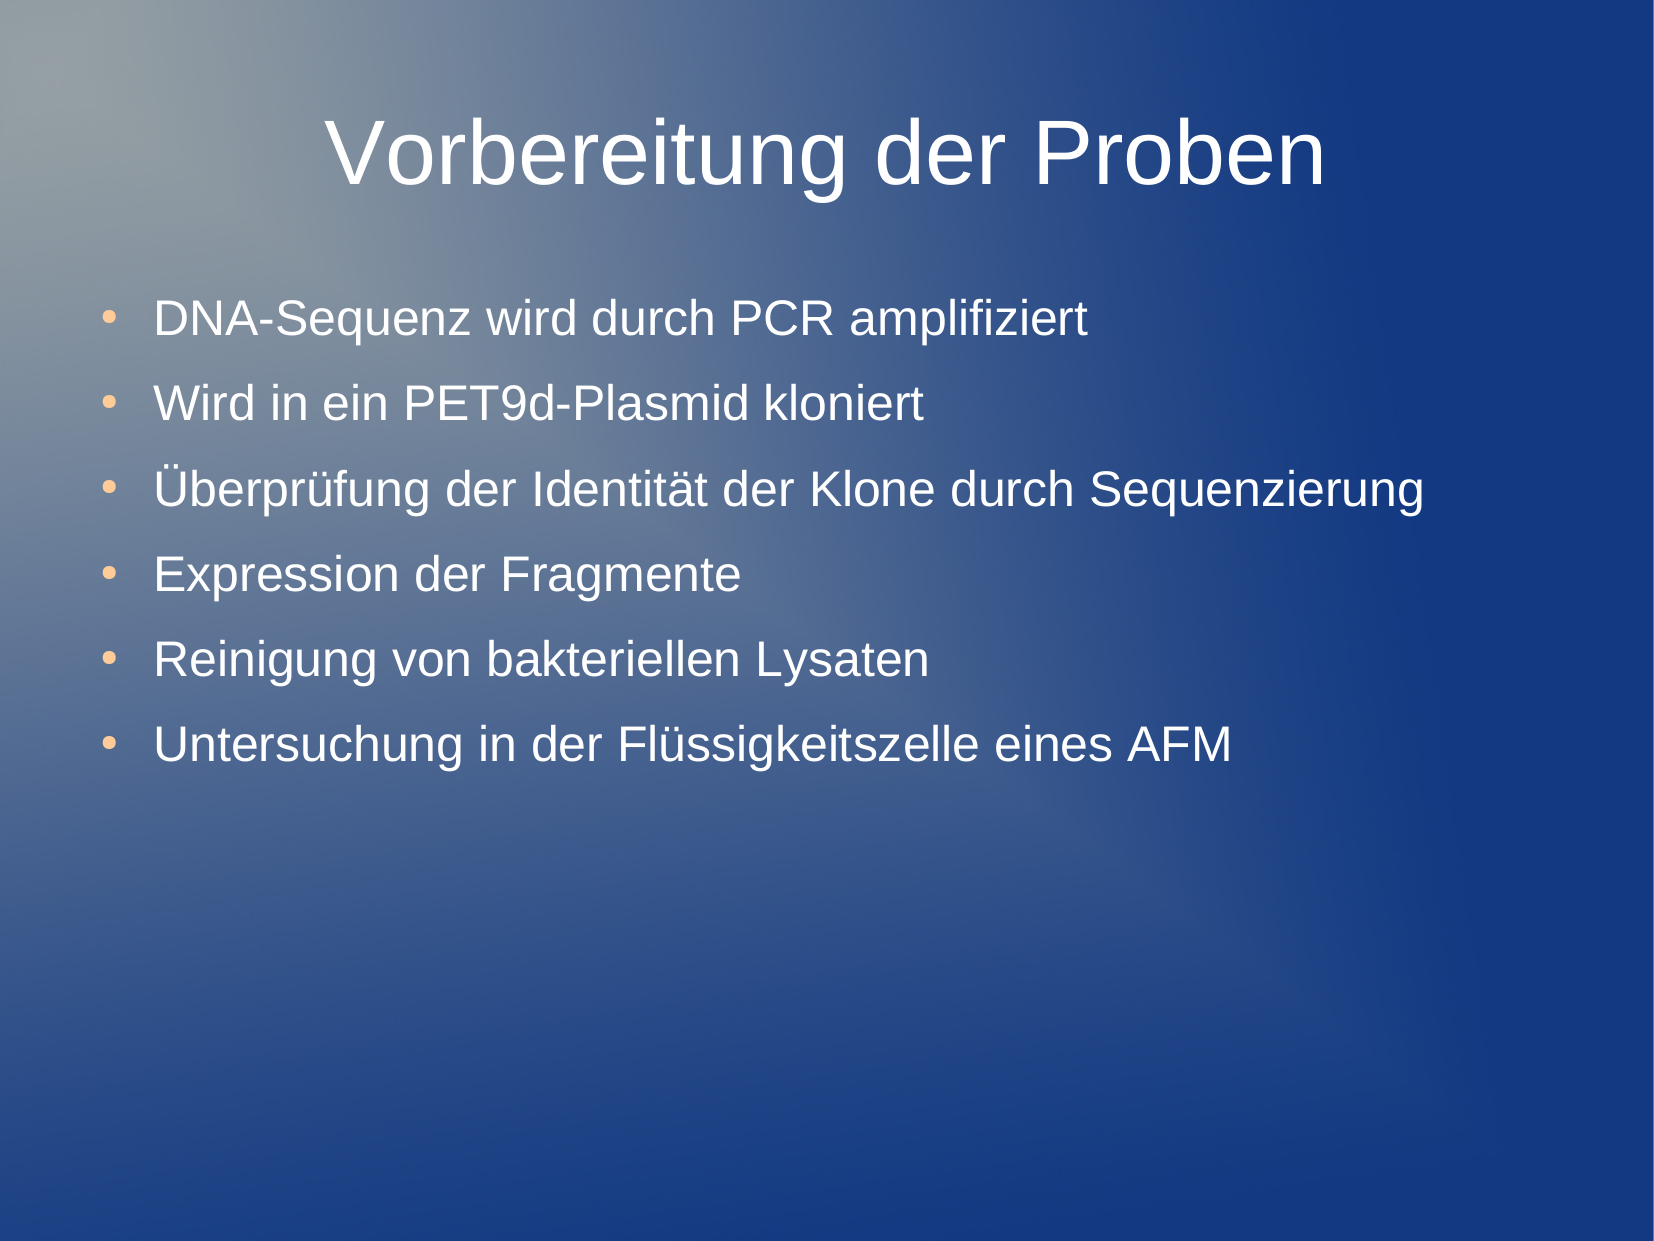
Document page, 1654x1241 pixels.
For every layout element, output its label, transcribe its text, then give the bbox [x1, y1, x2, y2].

title Vorbereitung der Proben [82, 49, 1571, 257]
picture [0, 0, 1654, 1241]
list DNA-Sequenz wird durch PCR amplifiziert Wird in ein PET9d-Plasmid kloniert Überprüfung der Identität der Klone durch Sequenzierung Expression der Fragmente Reinigung von bakteriellen Lysaten Untersuchung in der Flüssigkeitszelle eines AFM [82, 290, 1571, 1109]
